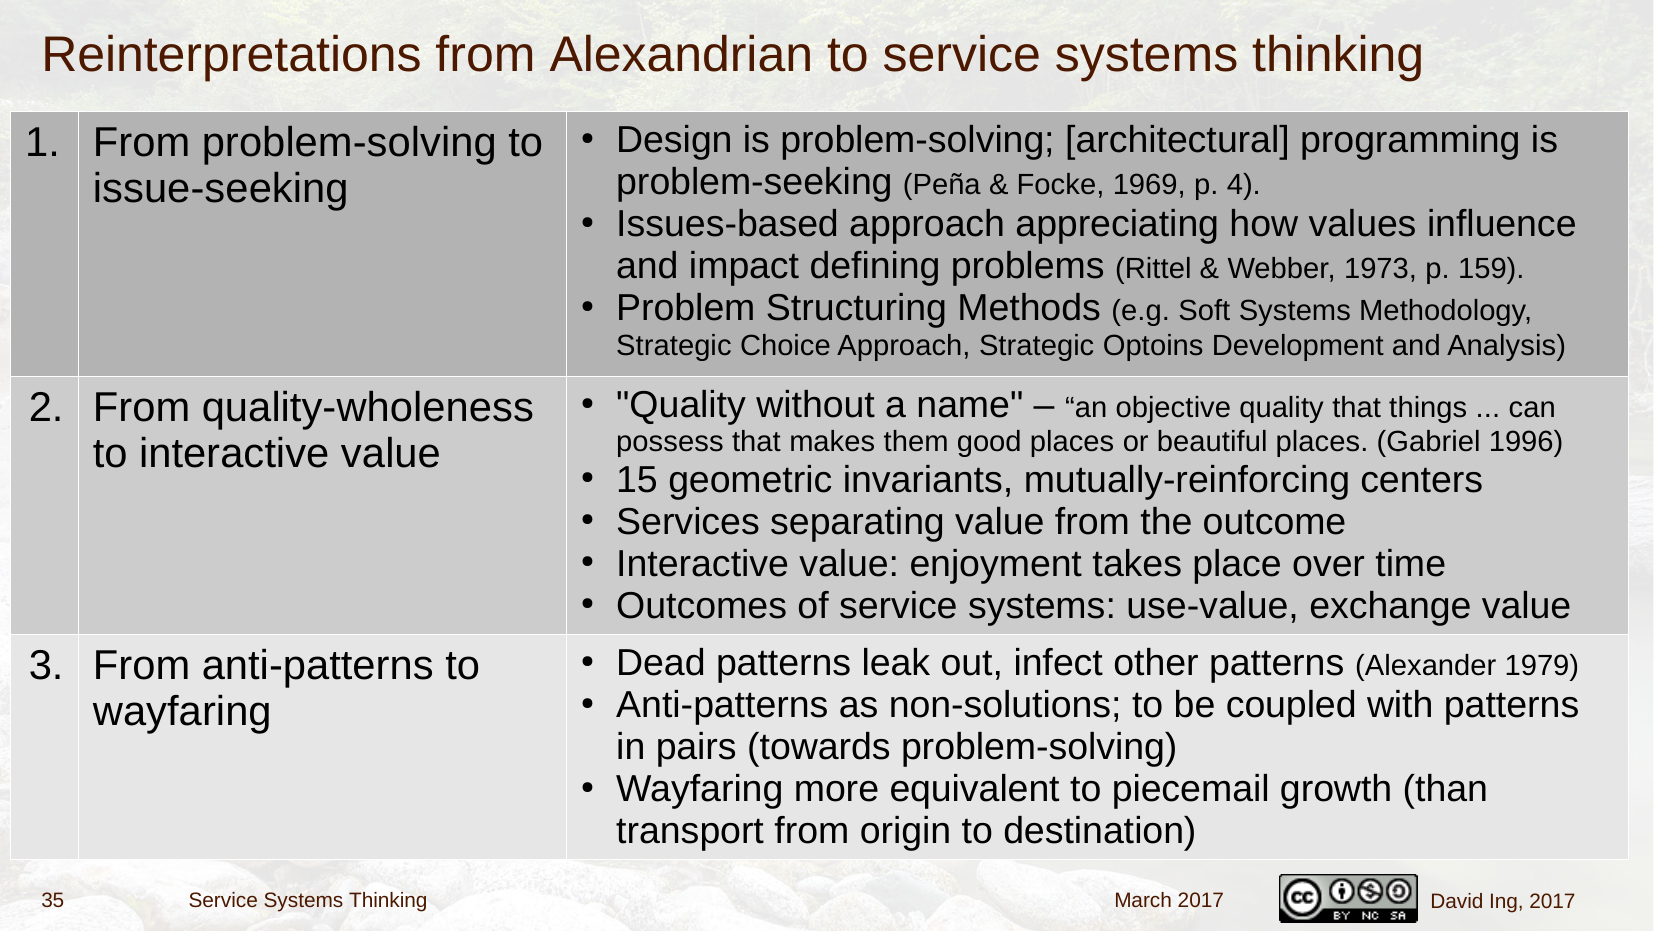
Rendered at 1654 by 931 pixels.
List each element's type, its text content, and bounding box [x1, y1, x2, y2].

title Reinterpretations from Alexandrian to service systems thinking [41, 30, 1613, 111]
table_cell Dead patterns leak out, infect other patterns (Alexander 1979) Anti-patterns as non-solutions; to be coupled with patterns in pairs (towards problem-solving) Wayfaring more equivalent to piecemail growth (than transport from origin to destination) [567, 635, 1628, 859]
table_header From problem-solving to issue-seeking [79, 112, 566, 376]
table_header 1. [11, 112, 78, 376]
table_cell 3. [11, 635, 78, 859]
table_cell From anti-patterns to wayfaring [79, 635, 566, 859]
picture [0, 0, 1654, 931]
table_cell "Quality without a name" – “an objective quality that things ... can possess that makes them good places or beautiful places. (Gabriel 1996) 15 geometric invariants, mutually-reinforcing centers Services separating value from the outcome Interactive value: enjoyment takes place over time Outcomes of service systems: use-value, exchange value [567, 377, 1628, 634]
table_header Design is problem-solving; [architectural] programming is problem-seeking (Peña & Focke, 1969, p. 4). Issues-based approach appreciating how values influence and impact defining problems (Rittel & Webber, 1973, p. 159). Problem Structuring Methods (e.g. Soft Systems Methodology, Strategic Choice Approach, Strategic Optoins Development and Analysis) [567, 112, 1628, 376]
table_cell From quality-wholeness to interactive value [79, 377, 566, 634]
table_cell 2. [11, 377, 78, 634]
